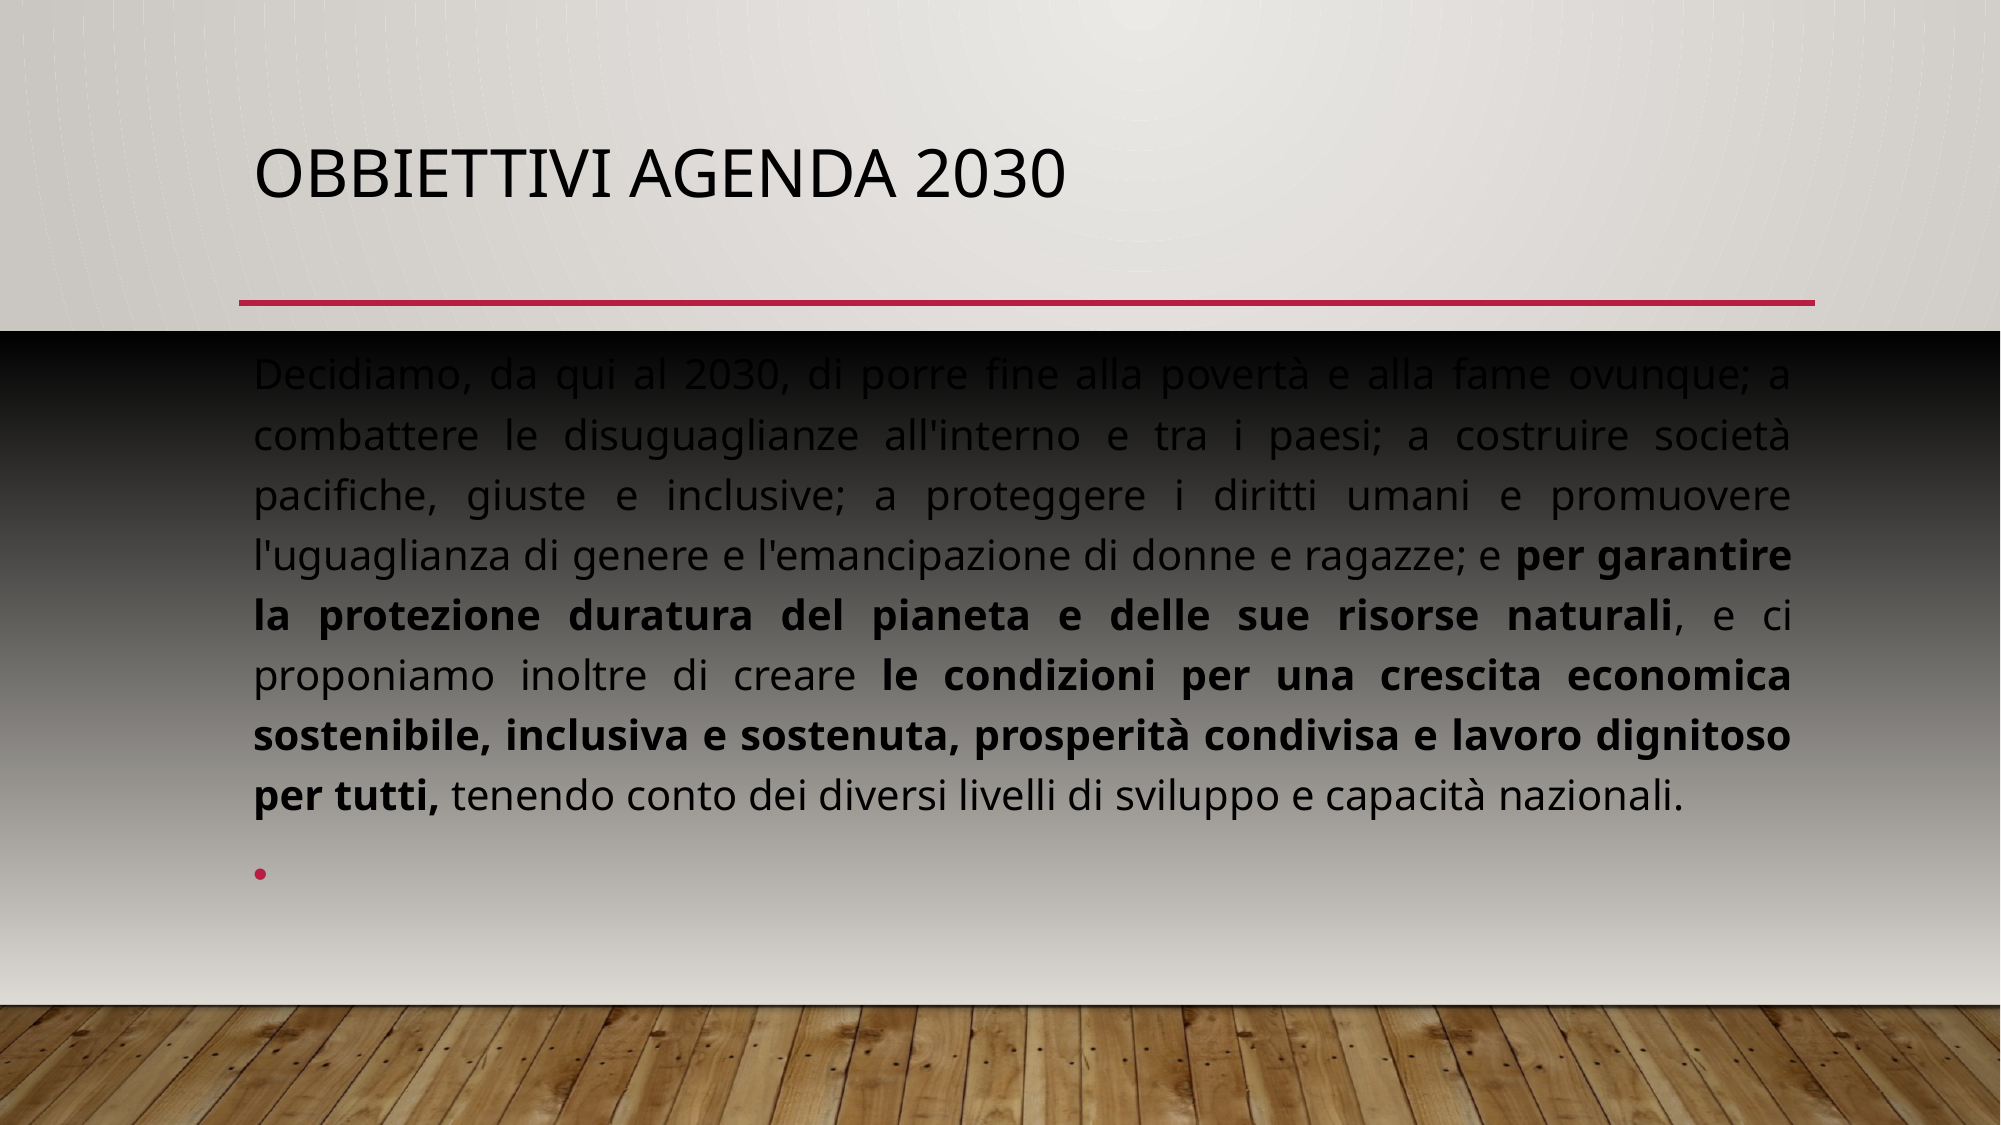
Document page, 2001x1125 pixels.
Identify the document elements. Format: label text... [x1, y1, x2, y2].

title Obbiettivi agenda 2030 [238, 131, 1814, 305]
list Decidiamo, da qui al 2030, di porre fine alla povertà e alla fame ovunque; a combattere le disuguaglianze all'interno e tra i paesi; a costruire società pacifiche, giuste e inclusive; a proteggere i diritti umani e promuovere l'uguaglianza di genere e l'emancipazione di donne e ragazze; e per garantire la protezione duratura del pianeta e delle sue risorse naturali, e ci proponiamo inoltre di creare le condizioni per una crescita economica sostenibile, inclusiva e sostenuta, prosperità condivisa e lavoro dignitoso per tutti, tenendo conto dei diversi livelli di sviluppo e capacità nazionali. [238, 330, 1814, 897]
